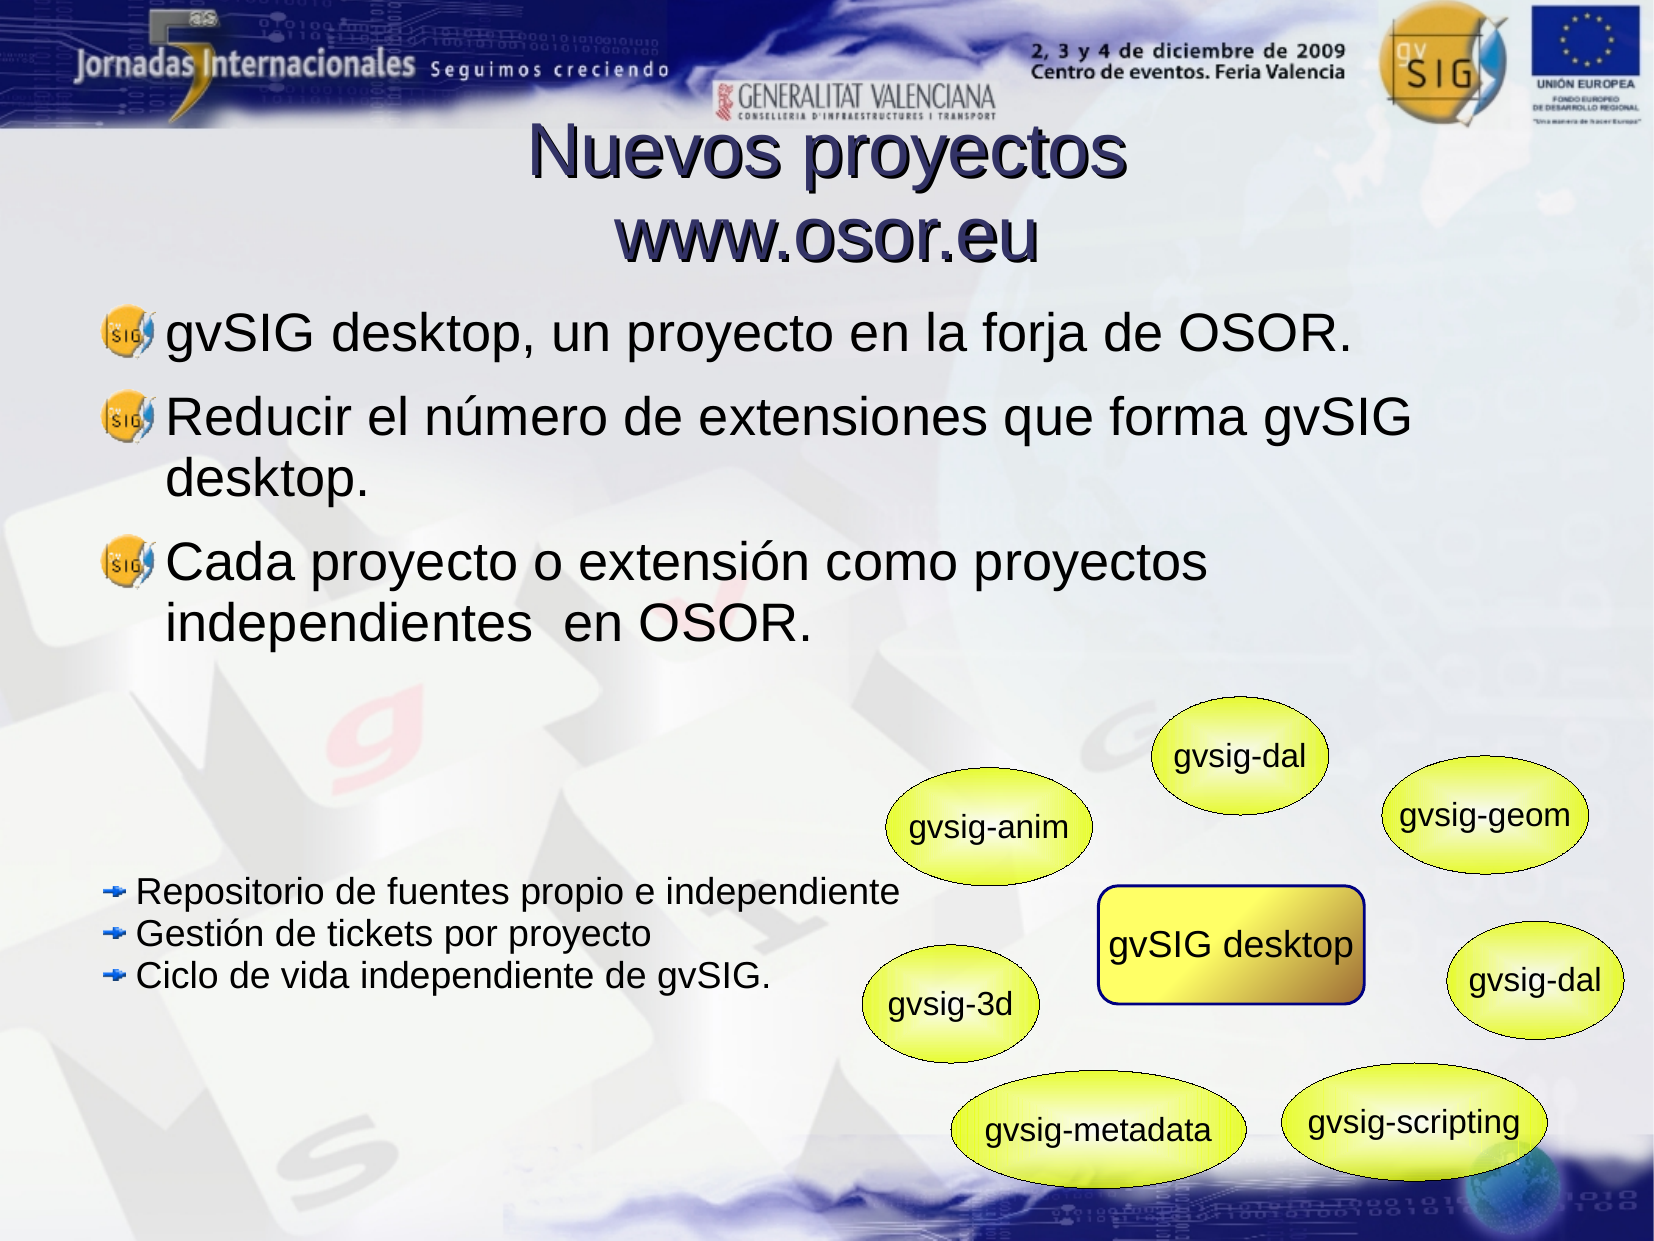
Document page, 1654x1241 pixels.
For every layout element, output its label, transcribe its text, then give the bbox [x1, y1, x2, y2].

text_box gvsig-metadata [950, 1070, 1247, 1189]
text_box gvsig-3d [862, 944, 1040, 1064]
text_box gvsig-geom [1381, 755, 1589, 875]
text_box gvsig-anim [885, 767, 1093, 886]
picture [0, 0, 1654, 1241]
text_box Repositorio de fuentes propio e independiente Gestión de tickets por proyecto Ciclo de vida independiente de gvSIG. [88, 863, 916, 1004]
text_box gvSIG desktop [1098, 885, 1365, 1004]
list gvSIG desktop, un proyecto en la forja de OSOR. Reducir el número de extensiones que forma gvSIG desktop. Cada proyecto o extensión como proyectos independientes en OSOR. [82, 302, 1571, 1121]
text_box gvsig-dal [1151, 696, 1329, 816]
text_box gvsig-scripting [1281, 1062, 1548, 1182]
title Nuevos proyectos www.osor.eu [82, 77, 1571, 288]
text_box gvsig-dal [1446, 921, 1625, 1040]
